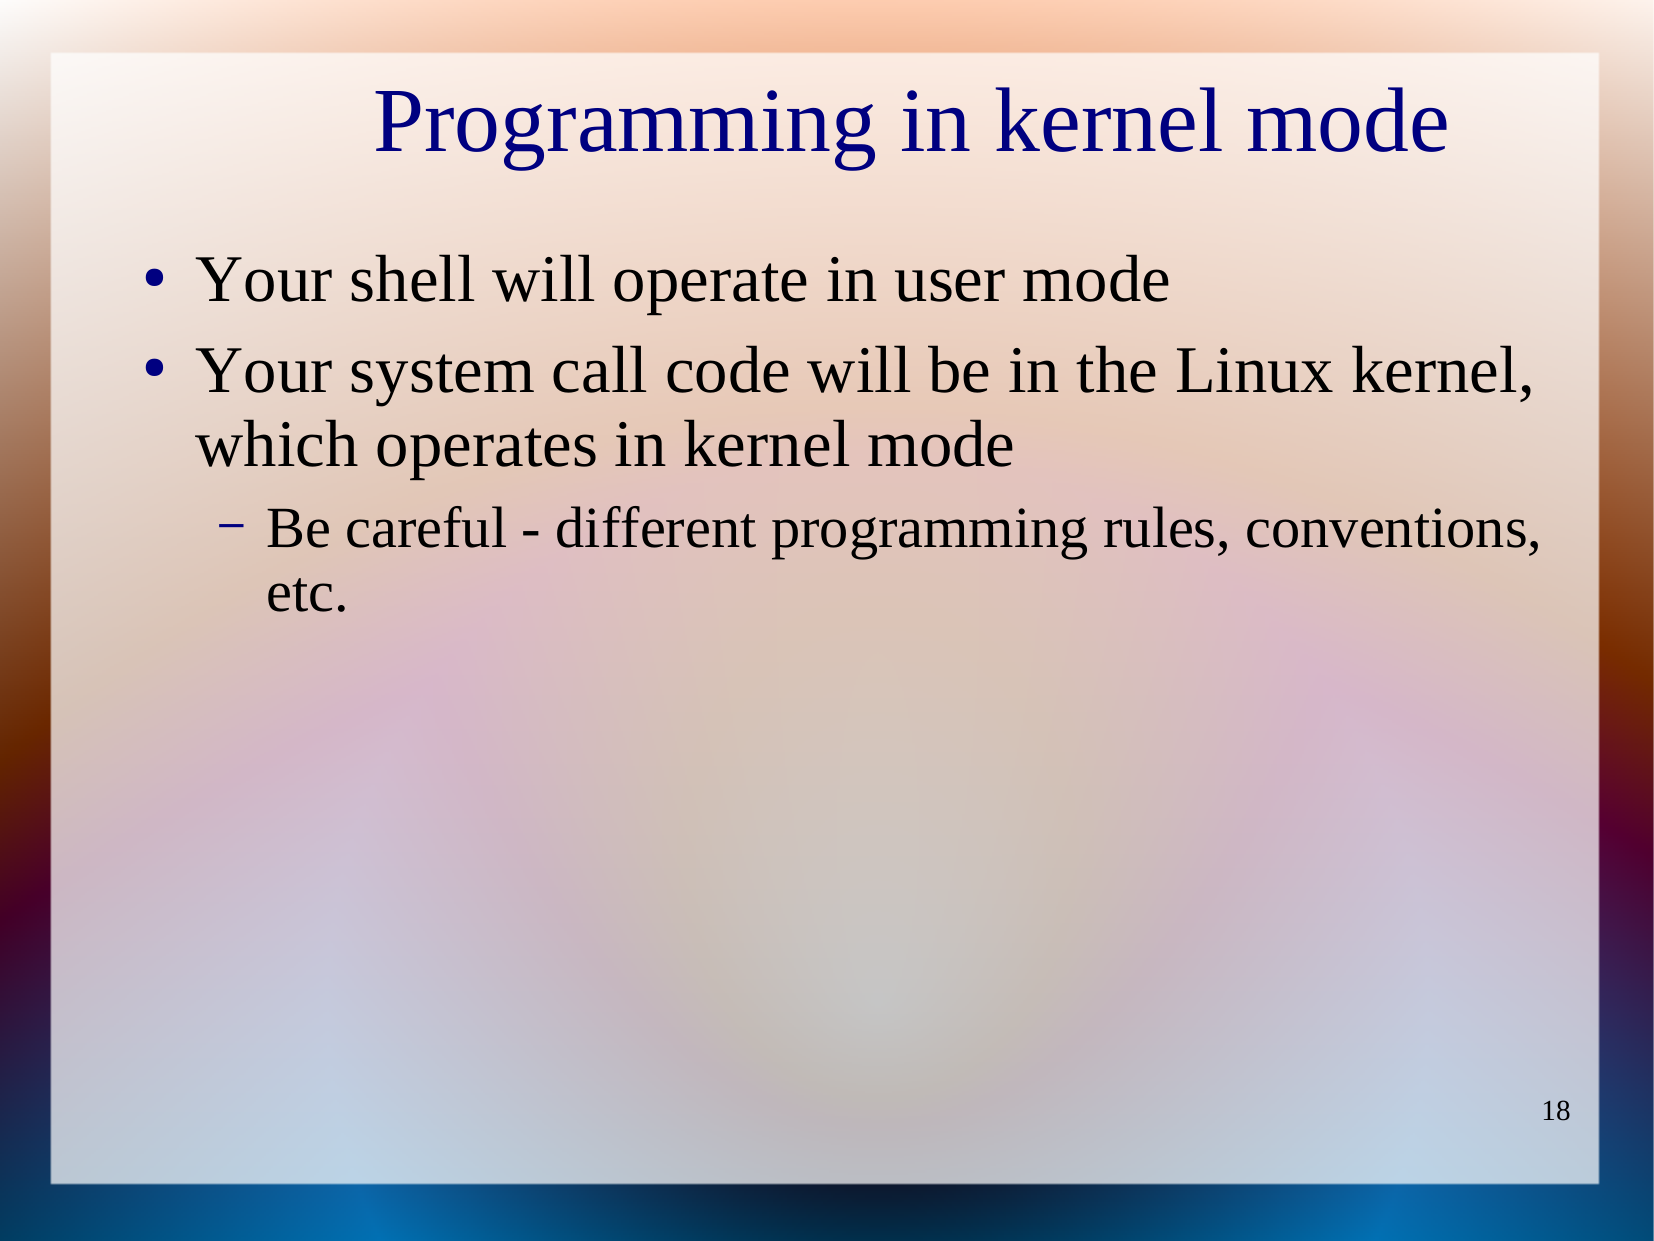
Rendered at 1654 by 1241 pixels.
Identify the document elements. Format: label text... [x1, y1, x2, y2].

list Your shell will operate in user mode Your system call code will be in the Linux kernel, which operates in kernel mode Be careful - different programming rules, conventions, etc. [110, 234, 1620, 1109]
picture [0, 0, 1654, 1241]
title Programming in kernel mode [208, 38, 1618, 180]
